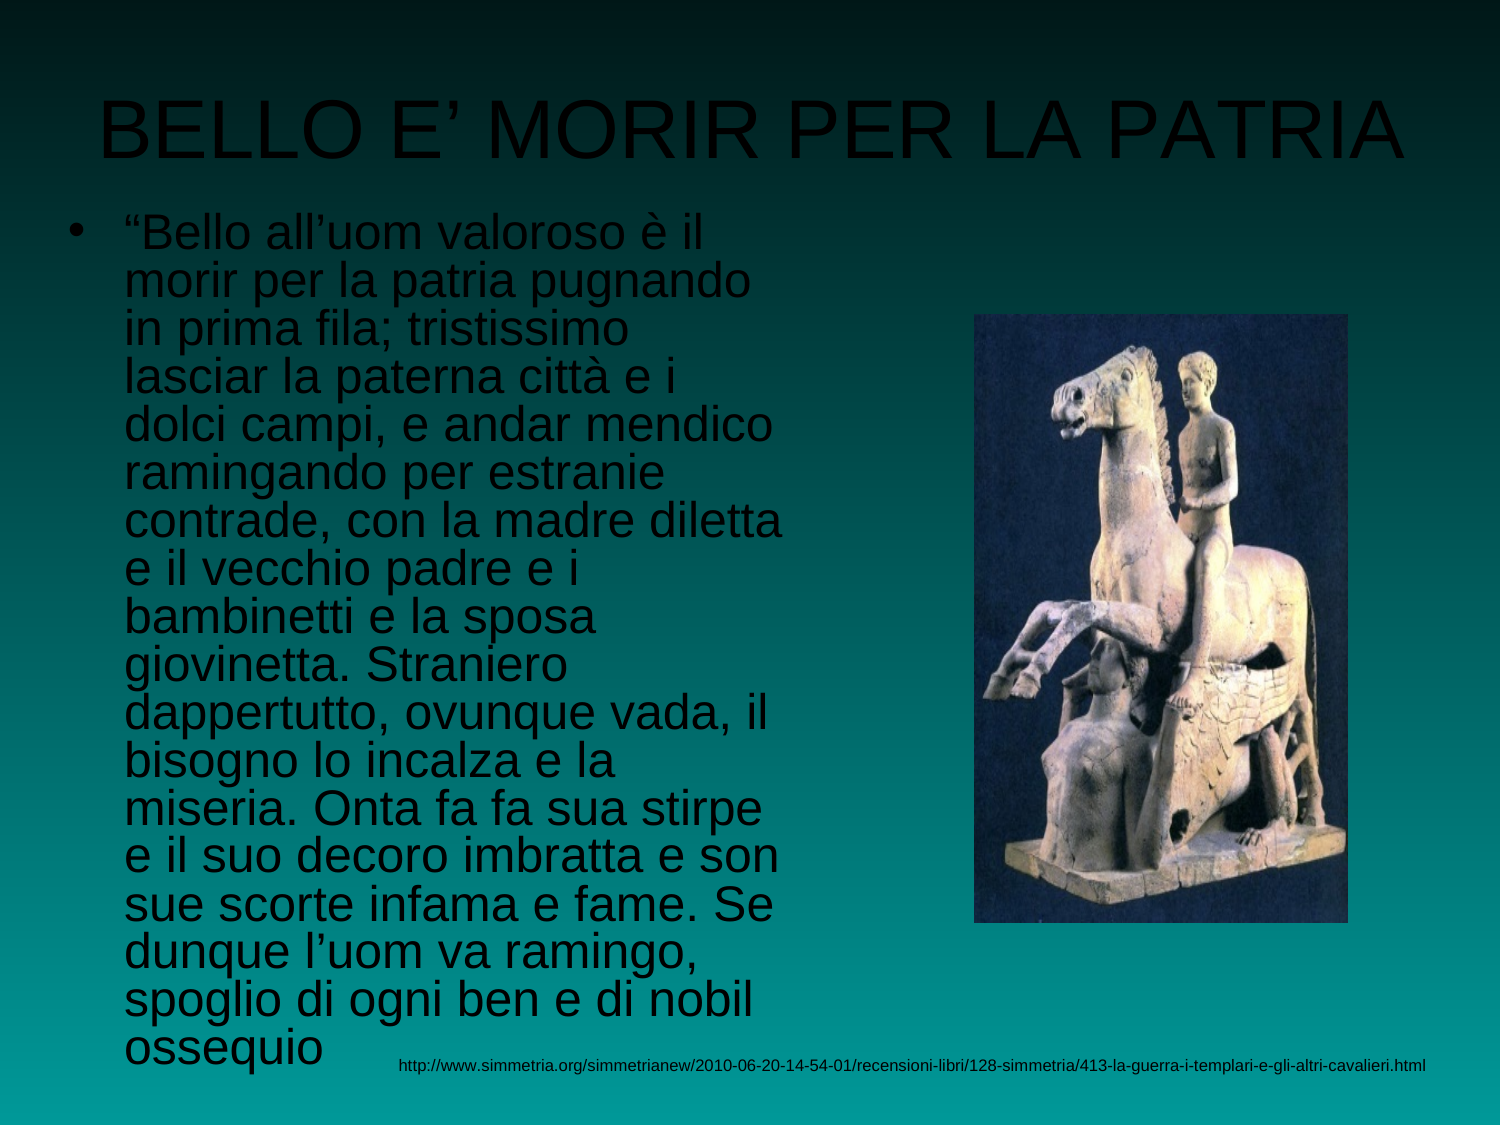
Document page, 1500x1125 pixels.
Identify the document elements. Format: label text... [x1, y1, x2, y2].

list “Bello all’uom valoroso è il morir per la patria pugnando in prima fila; tristissimo lasciar la paterna città e i dolci campi, e andar mendico ramingando per estranie contrade, con la madre diletta e il vecchio padre e i bambinetti e la sposa giovinetta. Straniero dappertutto, ovunque vada, il bisogno lo incalza e la miseria. Onta fa fa sua stirpe e il suo decoro imbratta e son sue scorte infama e fame. Se dunque l’uom va ramingo, spoglio di ogni ben e di nobil ossequio [53, 203, 799, 1125]
title BELLO E’ MORIR PER LA PATRIA [76, 30, 1427, 219]
text_box http://www.simmetria.org/simmetrianew/2010-06-20-14-54-01/recensioni-libri/128-simmetria/413-la-guerra-i-templari-e-gli-altri-cavalieri.html [383, 1046, 1443, 1083]
picture [974, 314, 1348, 923]
